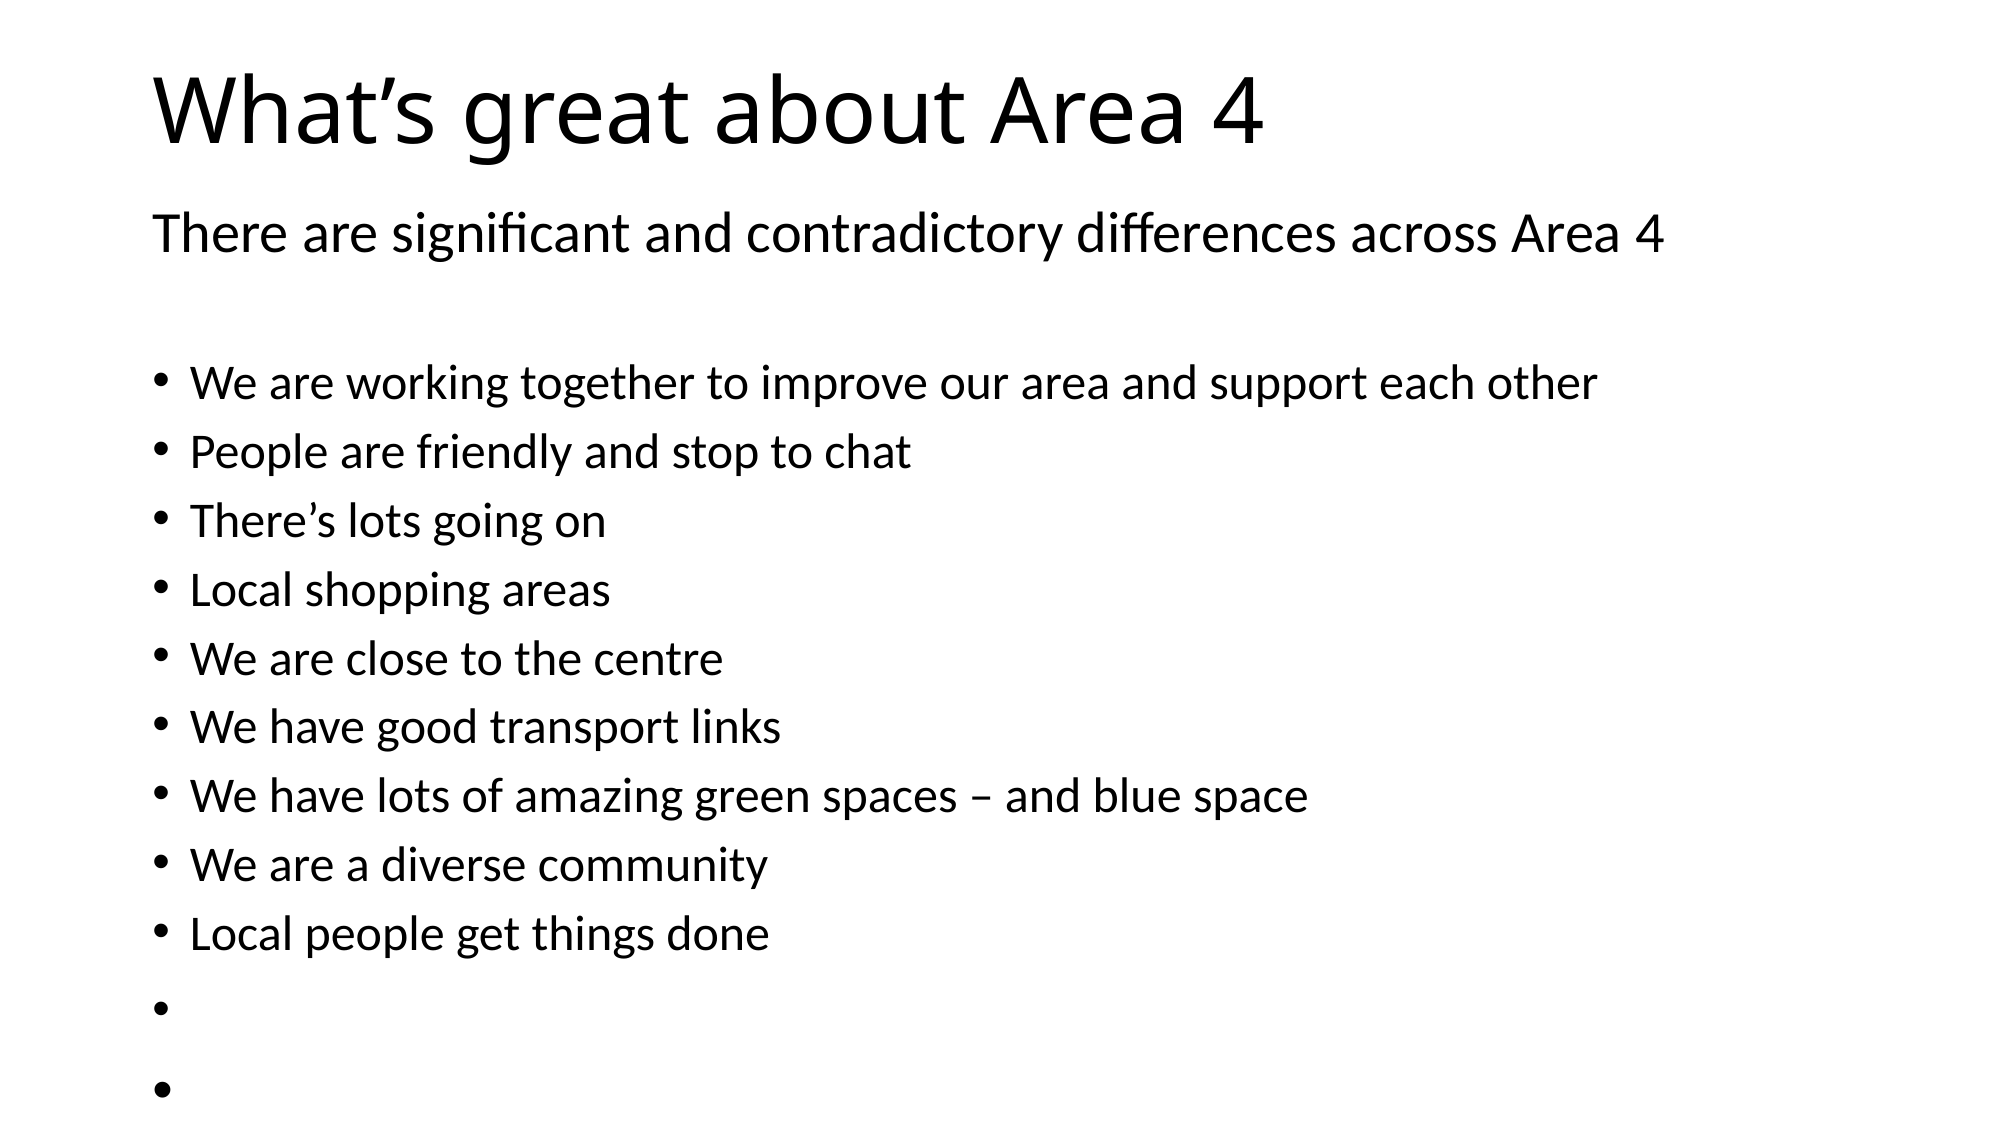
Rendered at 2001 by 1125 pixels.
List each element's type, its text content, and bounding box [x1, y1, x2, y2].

title What’s great about Area 4 [137, 43, 1863, 184]
list There are significant and contradictory differences across Area 4 We are working together to improve our area and support each other People are friendly and stop to chat There’s lots going on Local shopping areas We are close to the centre We have good transport links We have lots of amazing green spaces – and blue space We are a diverse community Local people get things done [137, 200, 1863, 1061]
